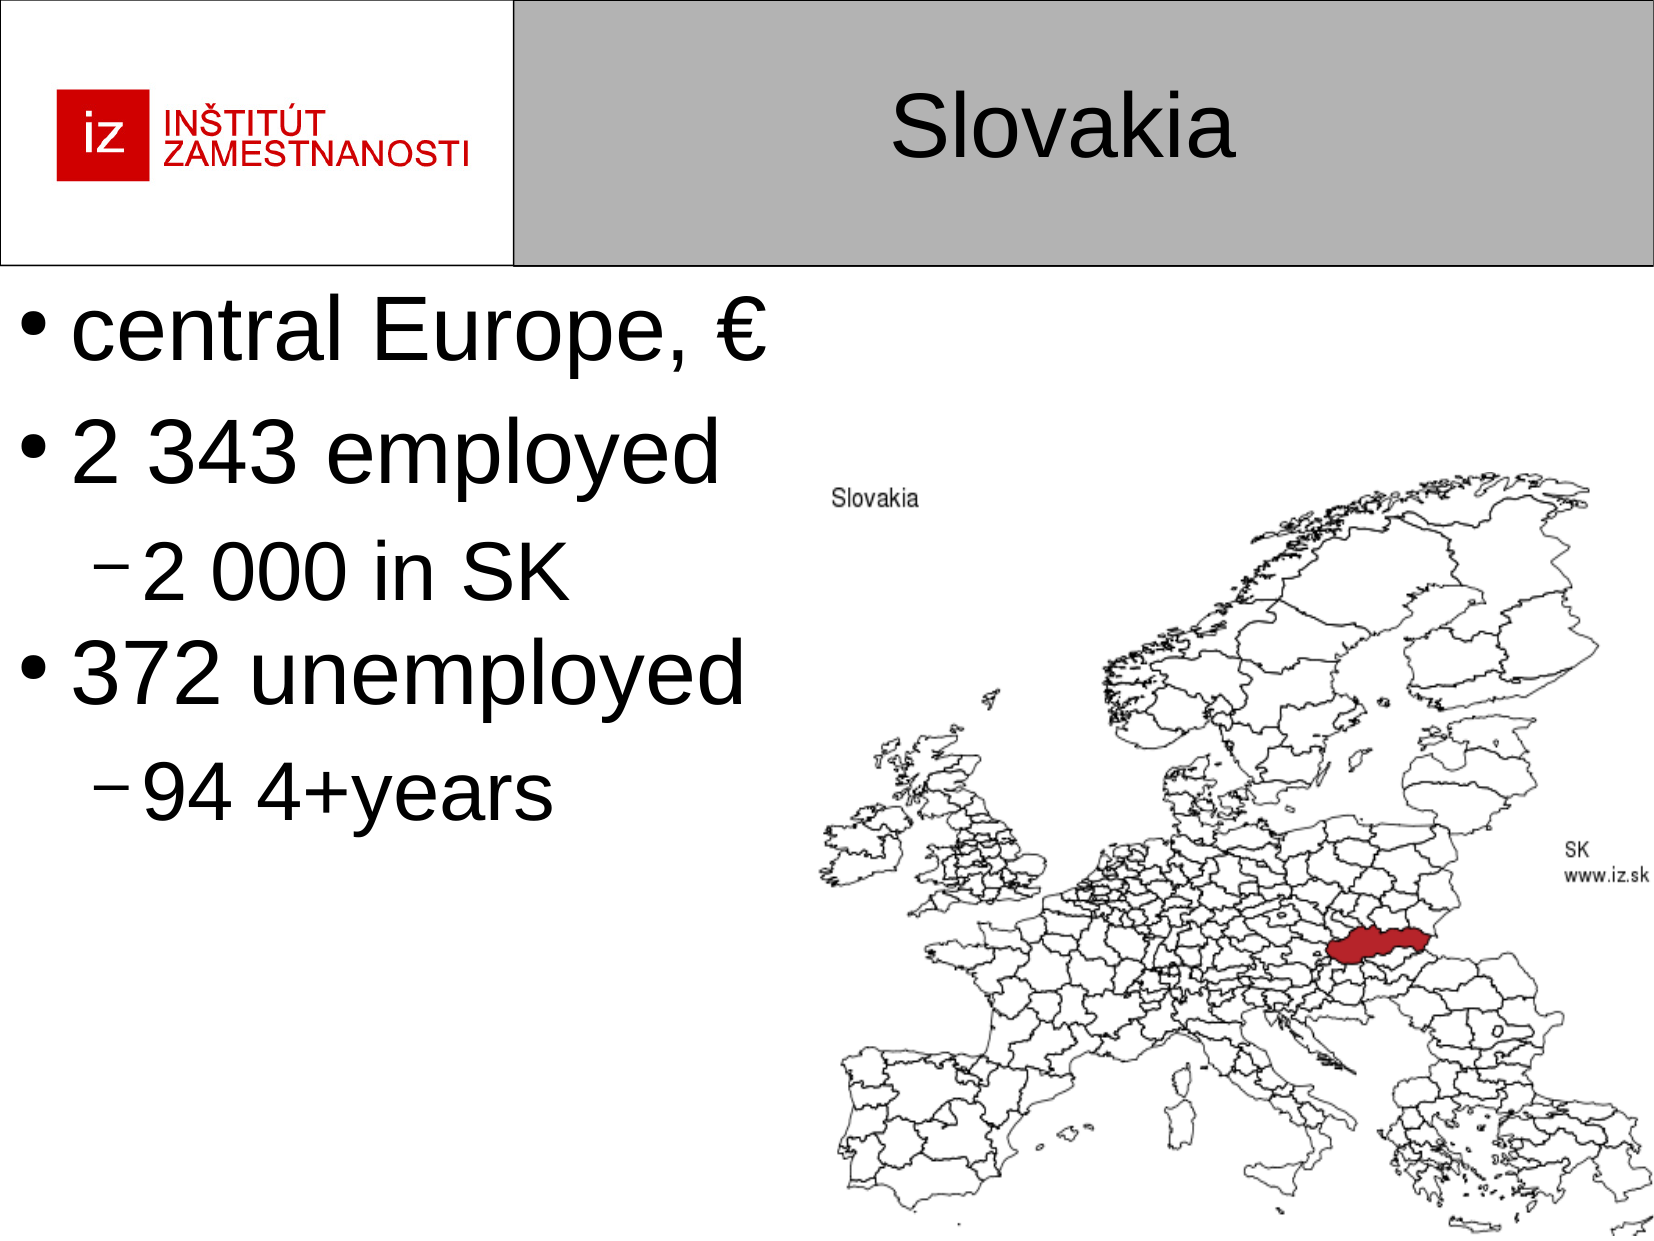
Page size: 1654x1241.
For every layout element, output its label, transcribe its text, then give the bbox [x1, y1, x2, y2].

picture [5, 8, 513, 257]
text_box [0, 0, 1654, 266]
title Slovakia [561, 29, 1565, 237]
picture [797, 472, 1654, 1236]
list central Europe, € 2 343 employed 2 000 in SK 372 unemployed 94 4+years [0, 295, 1534, 1127]
